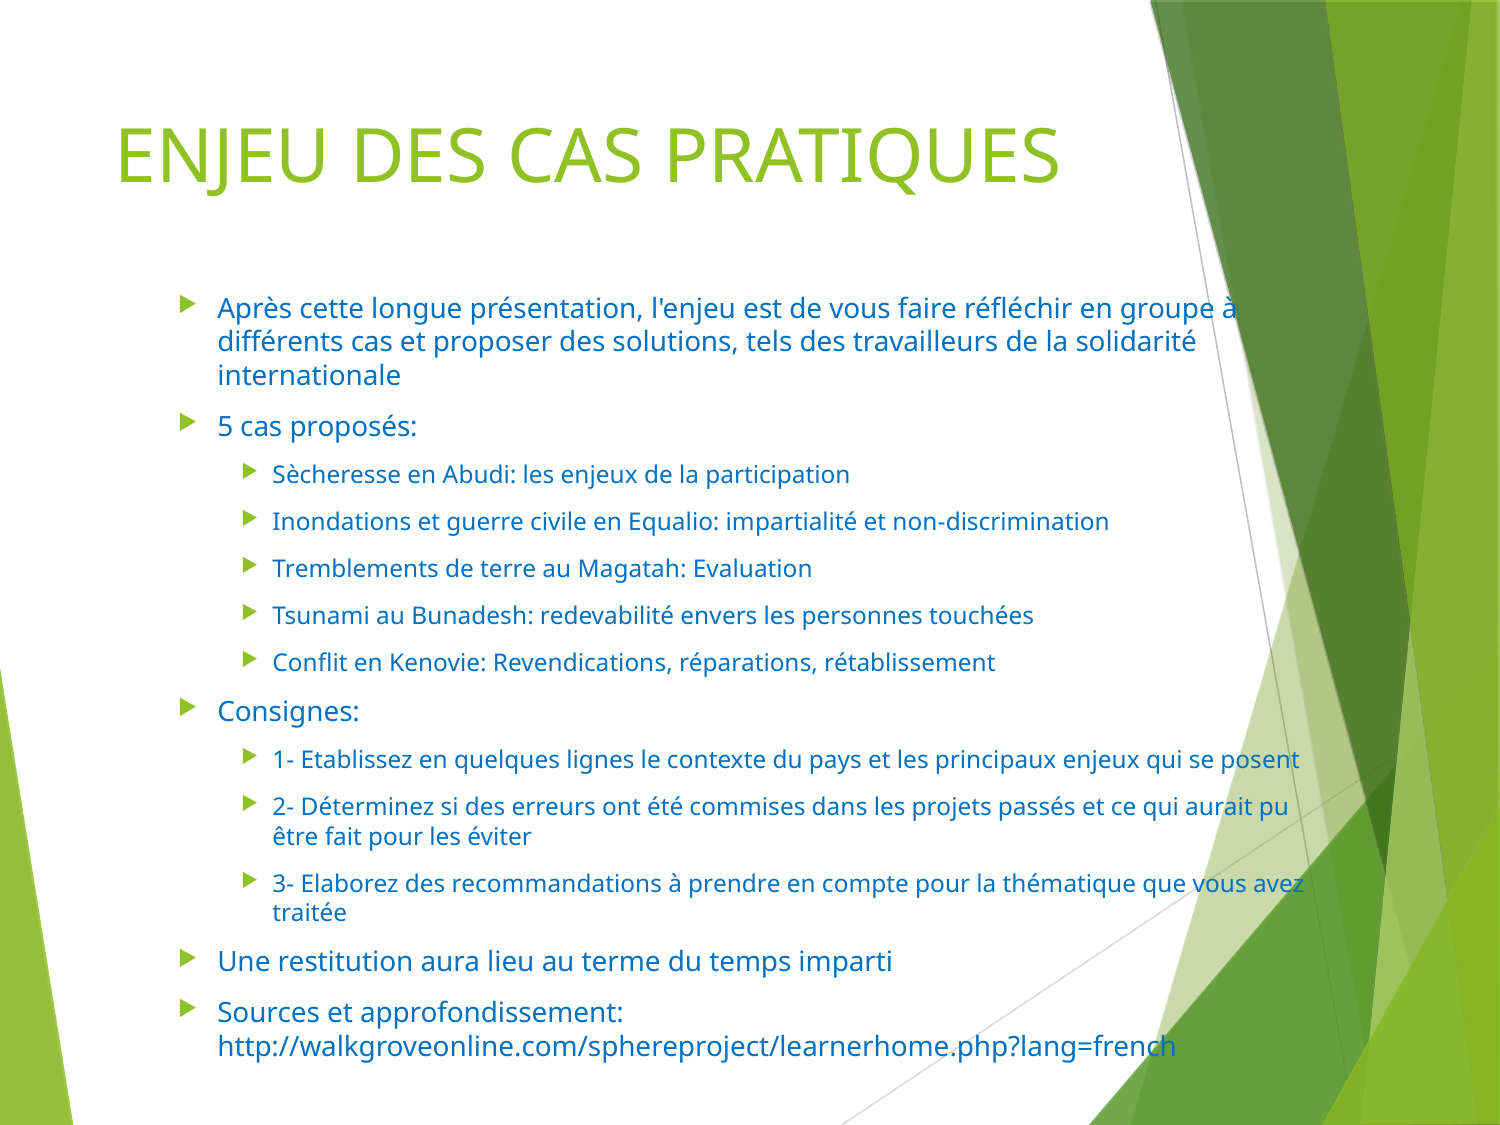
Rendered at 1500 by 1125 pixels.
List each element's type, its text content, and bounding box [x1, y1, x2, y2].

list Après cette longue présentation, l'enjeu est de vous faire réfléchir en groupe à différents cas et proposer des solutions, tels des travailleurs de la solidarité internationale 5 cas proposés: Sècheresse en Abudi: les enjeux de la participation Inondations et guerre civile en Equalio: impartialité et non-discrimination Tremblements de terre au Magatah: Evaluation Tsunami au Bunadesh: redevabilité envers les personnes touchées Conflit en Kenovie: Revendications, réparations, rétablissement Consignes: 1- Etablissez en quelques lignes le contexte du pays et les principaux enjeux qui se posent 2- Déterminez si des erreurs ont été commises dans les projets passés et ce qui aurait pu être fait pour les éviter 3- Elaborez des recommandations à prendre en compte pour la thématique que vous avez traitée Une restitution aura lieu au terme du temps imparti Sources et approfondissement: http://walkgroveonline.com/sphereproject/learnerhome.php?lang=french [99, 282, 1320, 1076]
title ENJEU DES CAS PRATIQUES [99, 99, 1142, 282]
